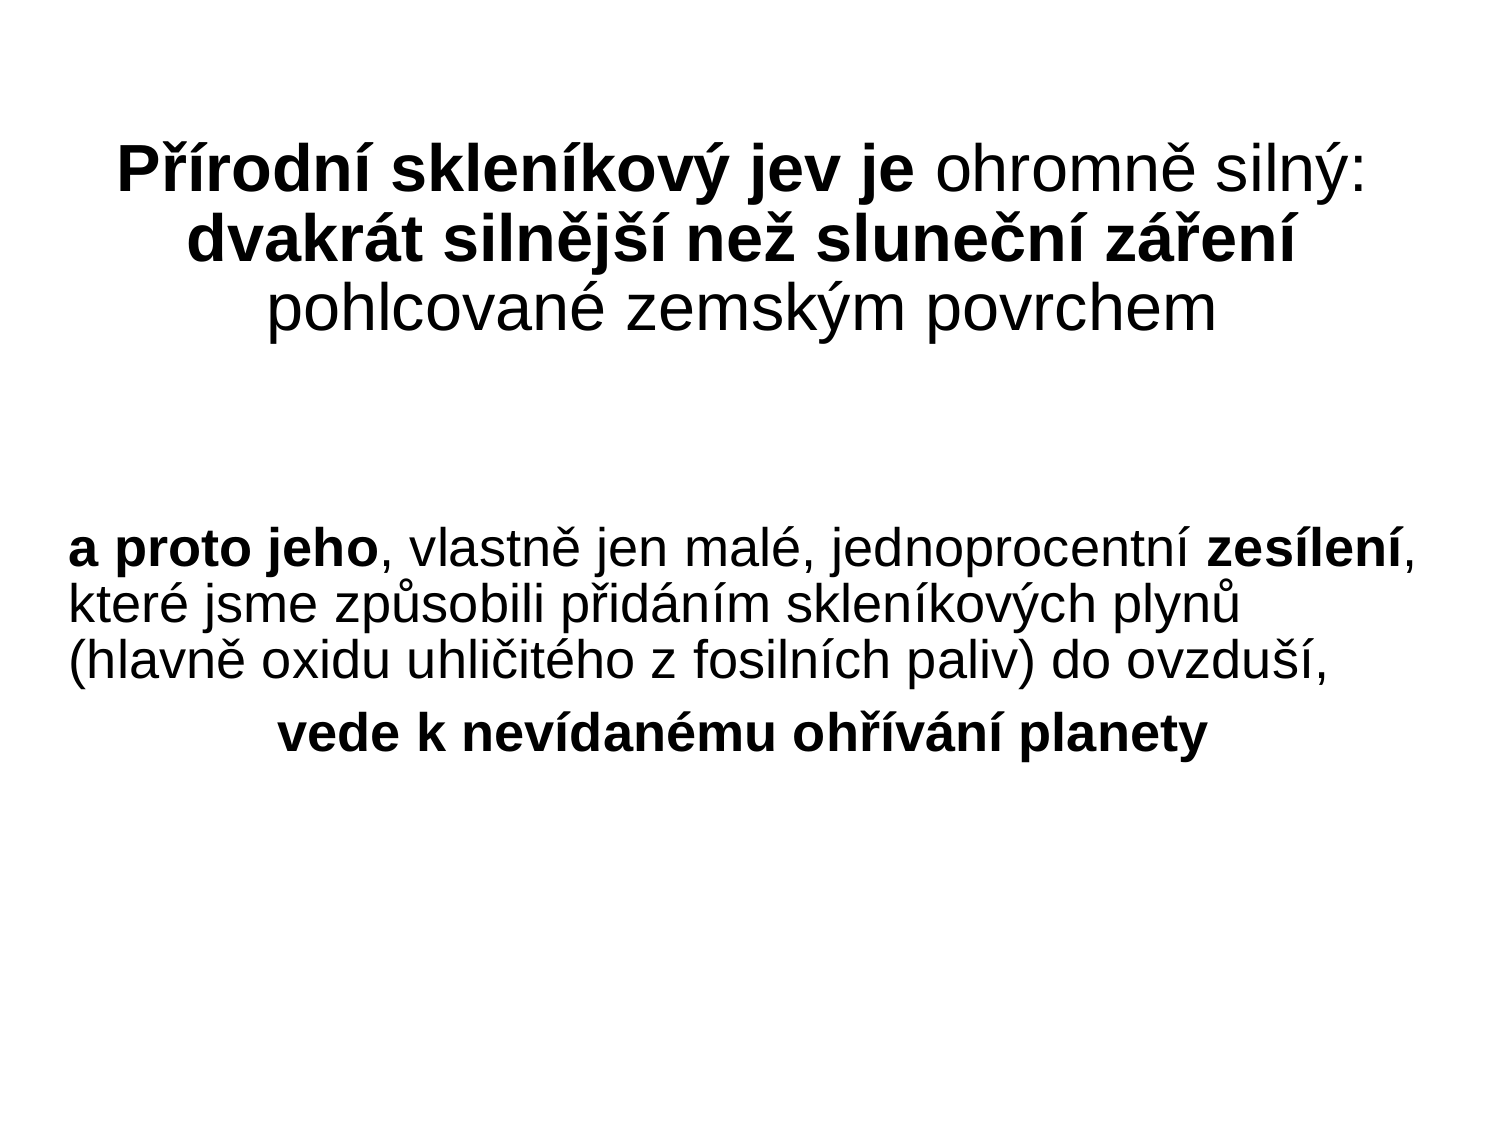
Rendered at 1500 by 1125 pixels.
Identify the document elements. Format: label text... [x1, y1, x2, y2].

title Přírodní skleníkový jev je ohromně silný: dvakrát silnější než sluneční záření pohlcované zemským povrchem [67, 96, 1418, 384]
subtitle a proto jeho, vlastně jen malé, jednoprocentní zesílení, které jsme způsobili přidáním skleníkových plynů (hlavně oxidu uhličitého z fosilních paliv) do ovzduší, vede k nevídanému ohřívání planety [68, 416, 1419, 868]
